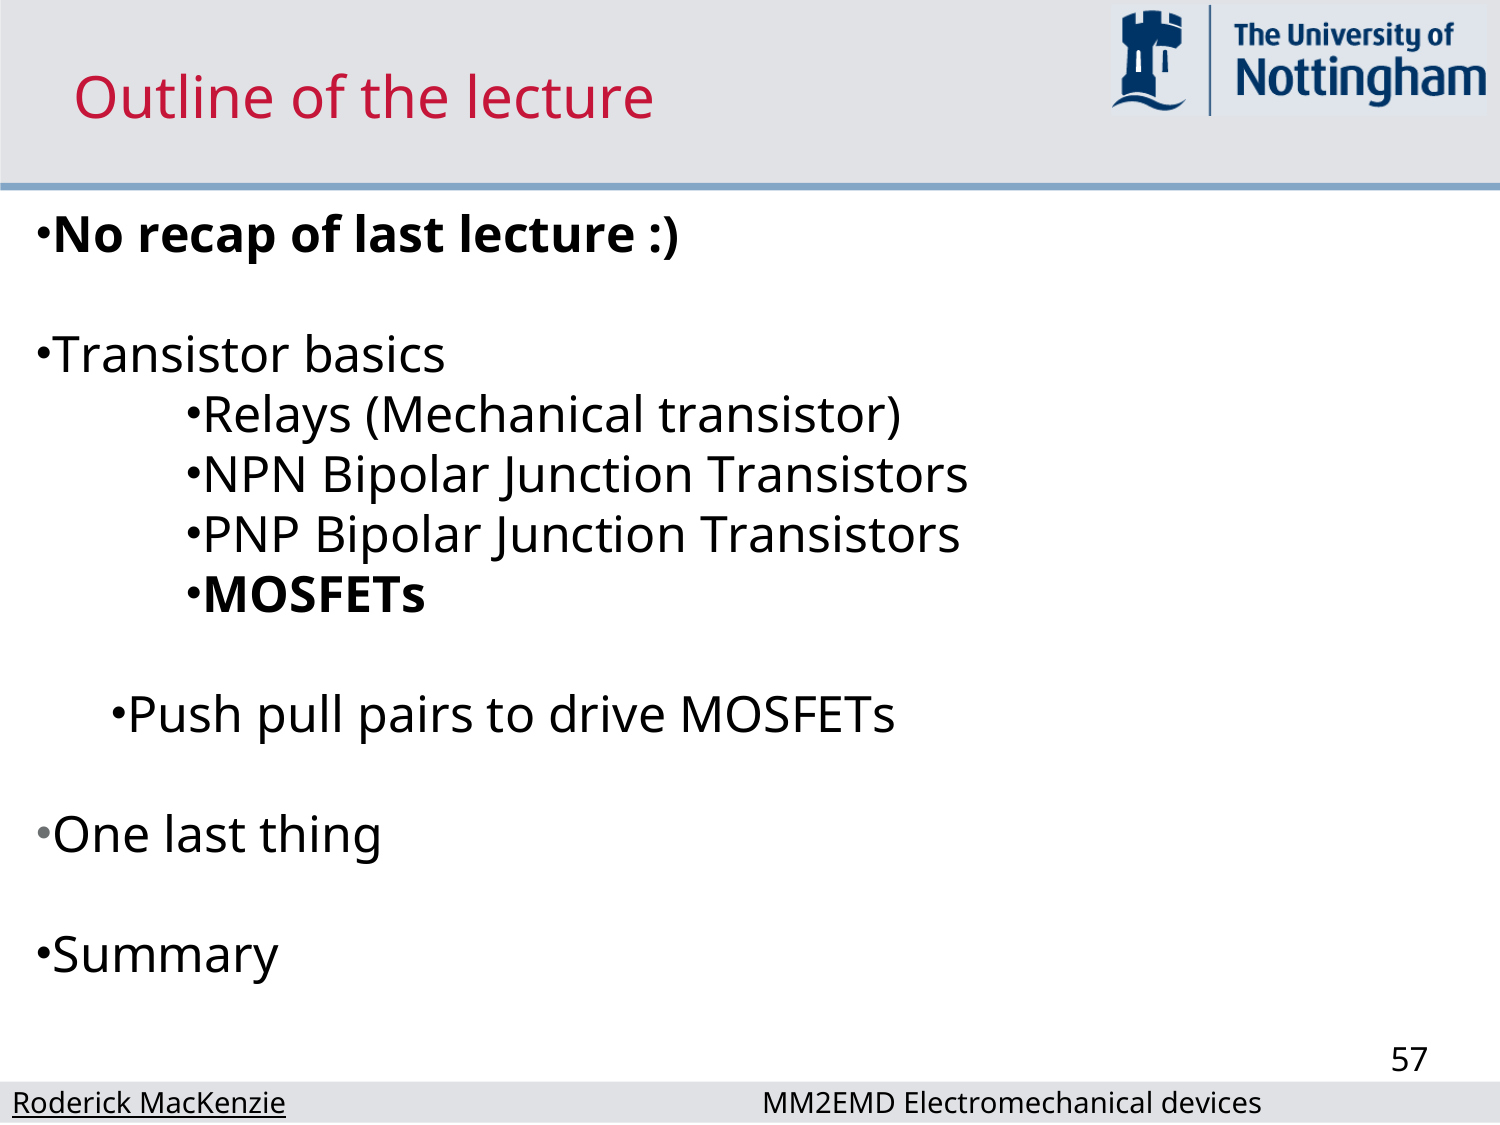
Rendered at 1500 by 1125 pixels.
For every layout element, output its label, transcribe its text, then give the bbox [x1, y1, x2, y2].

text_box No recap of last lecture :) Transistor basics Relays (Mechanical transistor) NPN Bipolar Junction Transistors PNP Bipolar Junction Transistors MOSFETs Push pull pairs to drive MOSFETs One last thing Summary [20, 195, 1463, 1055]
title Outline of the lecture [59, 43, 1297, 148]
picture [1111, 4, 1487, 116]
text_box <number> [1375, 1030, 1500, 1101]
